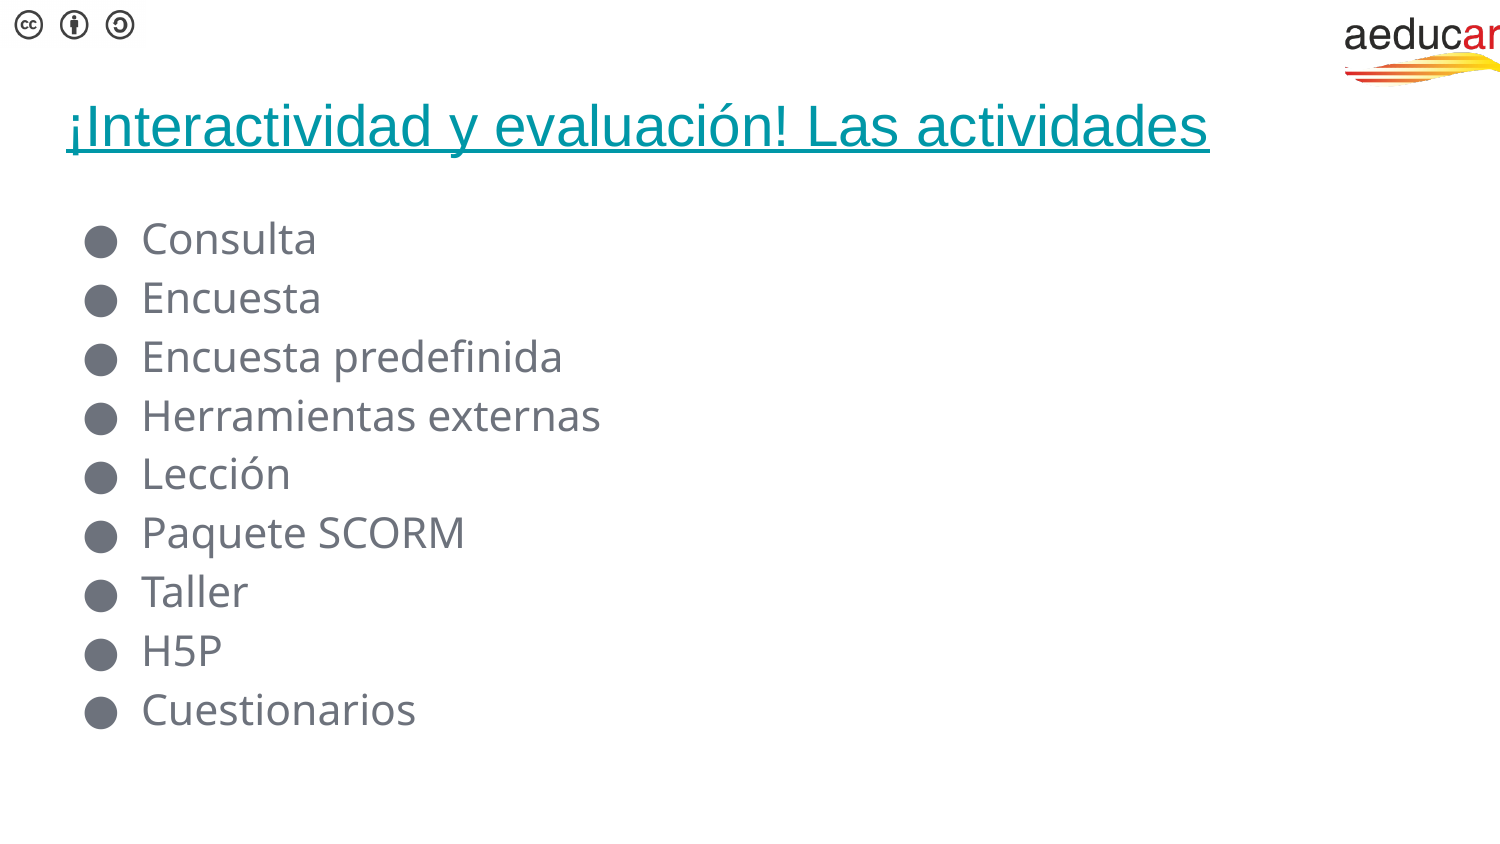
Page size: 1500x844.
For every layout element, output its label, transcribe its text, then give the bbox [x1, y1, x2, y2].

list Consulta Encuesta Encuesta predefinida Herramientas externas Lección Paquete SCORM Taller H5P Cuestionarios [51, 189, 1207, 779]
picture [1344, 0, 1500, 104]
title ¡Interactividad y evaluación! Las actividades [51, 72, 1449, 167]
picture [0, 0, 146, 48]
